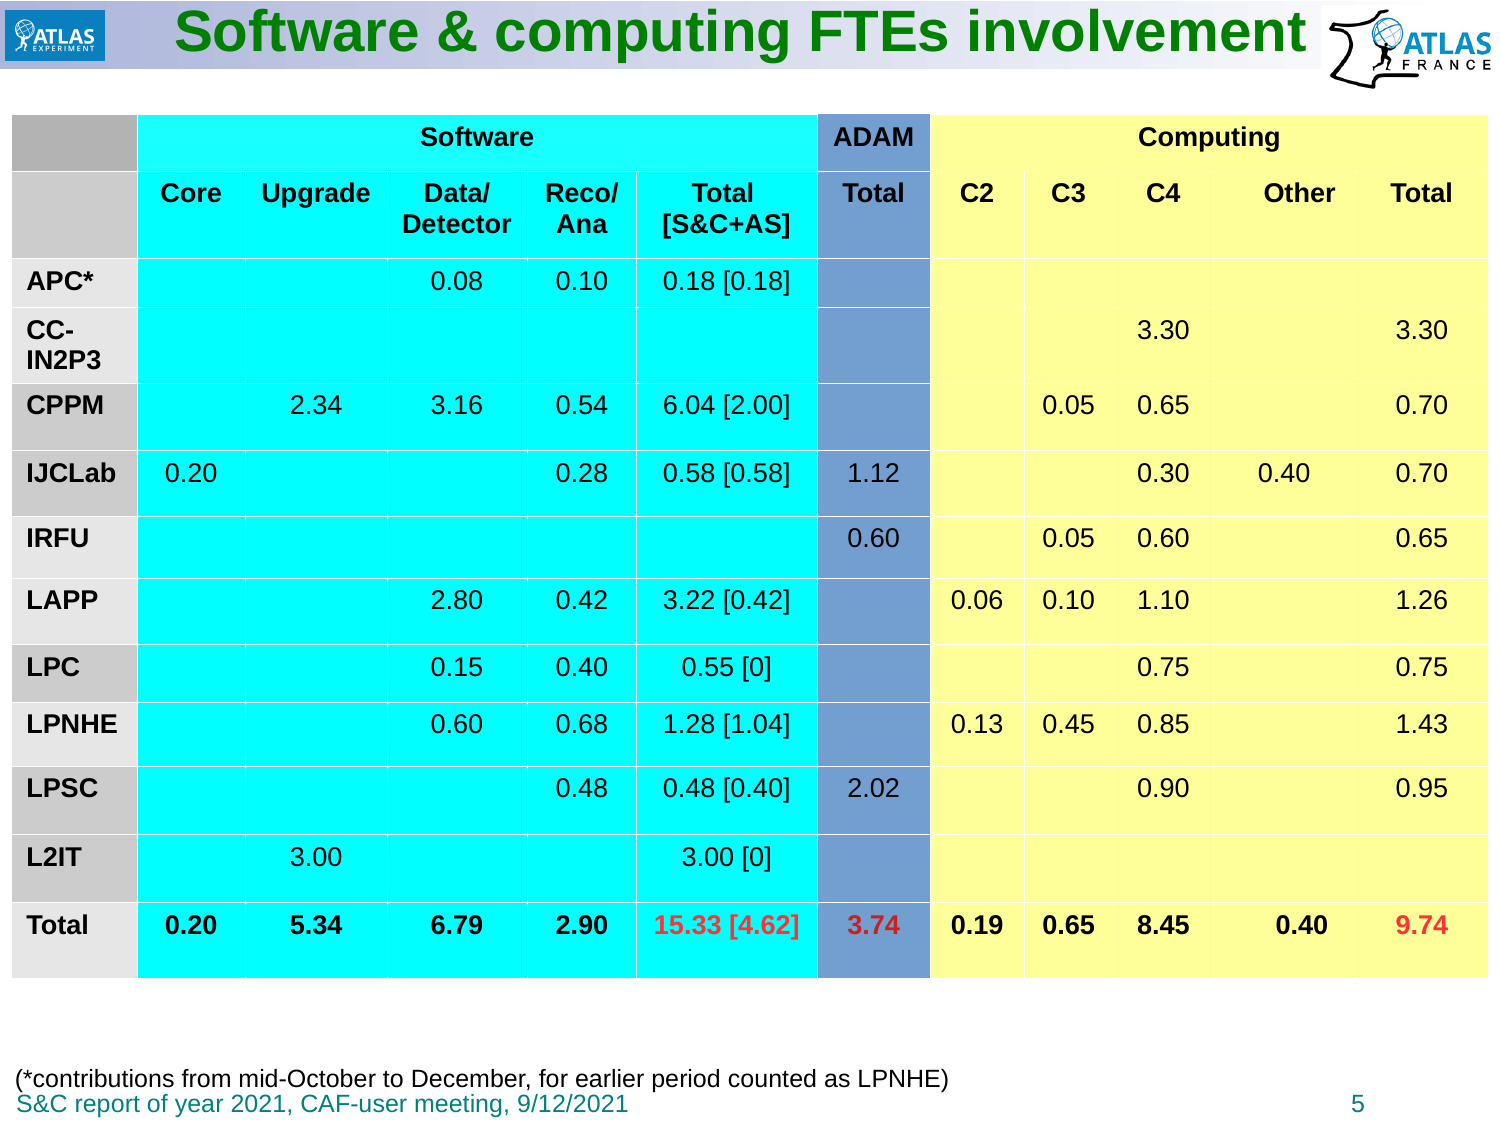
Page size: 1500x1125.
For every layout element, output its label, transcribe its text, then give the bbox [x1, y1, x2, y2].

table_cell [931, 835, 1024, 902]
table_cell [931, 517, 1024, 578]
table_cell 0.42 [528, 579, 636, 644]
table_cell 6.04 [2.00] [637, 384, 817, 450]
table_cell Reco/ Ana [528, 172, 636, 258]
table_cell 0.90 [1114, 767, 1213, 834]
table_cell Total [S&C+AS] [637, 172, 817, 258]
table_cell [138, 835, 245, 902]
table_cell 1.10 [1114, 579, 1213, 644]
table_cell [138, 703, 245, 766]
table_cell [818, 645, 930, 702]
table_cell IRFU [12, 517, 137, 578]
table_header Software [138, 115, 817, 171]
table_cell [1025, 645, 1113, 702]
table_cell 0.08 [388, 259, 527, 307]
table_cell [138, 259, 245, 307]
table_cell [388, 767, 527, 834]
table_cell 0.68 [528, 703, 636, 766]
table_cell 3.16 [388, 384, 527, 450]
table_cell 3.30 [1356, 308, 1488, 383]
table_cell 0.48 [528, 767, 636, 834]
table_cell 0.48 [0.40] [637, 767, 817, 834]
table_cell 9.74 [1356, 903, 1488, 978]
table_cell [1214, 384, 1355, 450]
table_cell 0.58 [0.58] [637, 451, 817, 516]
table_cell [246, 259, 387, 307]
table_cell [246, 308, 387, 383]
table_cell [1356, 259, 1488, 307]
table_cell LPNHE [12, 703, 137, 766]
table_cell 0.28 [528, 451, 636, 516]
table_cell [528, 308, 636, 383]
table_cell [246, 451, 387, 516]
table_cell LPSC [12, 767, 137, 834]
table_cell 15.33 [4.62] [637, 903, 817, 978]
table_cell [138, 645, 245, 702]
table_cell [1025, 451, 1113, 516]
table_cell CPPM [12, 384, 137, 450]
table_cell 0.85 [1114, 703, 1213, 766]
table_cell 2.02 [818, 767, 930, 834]
table_cell [637, 517, 817, 578]
table_cell [1214, 308, 1355, 383]
table_cell [1114, 835, 1213, 902]
table_cell 1.12 [818, 451, 930, 516]
table_cell 1.26 [1356, 579, 1488, 644]
table_cell 0.55 [0] [637, 645, 817, 702]
table_cell Upgrade [246, 172, 387, 258]
table_cell [1114, 259, 1213, 307]
table_cell [931, 451, 1024, 516]
table_cell [138, 579, 245, 644]
table_cell Total [12, 903, 137, 978]
table_cell 0.05 [1025, 517, 1113, 578]
table_cell [637, 308, 817, 383]
table_cell [1025, 835, 1113, 902]
table_cell 6.79 [388, 903, 527, 978]
table_cell [1025, 259, 1113, 307]
table_cell 1.28 [1.04] [637, 703, 817, 766]
table_cell [1214, 517, 1355, 578]
table_cell 0.60 [818, 517, 930, 578]
table_cell [138, 384, 245, 450]
table_header Computing [931, 115, 1488, 171]
table_cell Data/Detector [388, 172, 527, 258]
table_cell LPC [12, 645, 137, 702]
table_cell 0.30 [1114, 451, 1213, 516]
table_cell 2.34 [246, 384, 387, 450]
table_cell [138, 308, 245, 383]
table_cell 2.80 [388, 579, 527, 644]
table_cell 0.70 [1356, 451, 1488, 516]
text_box Software & computing FTEs involvement [7, 0, 1500, 116]
table_cell 0.40 [1214, 451, 1355, 516]
table_cell [528, 517, 636, 578]
table_cell 3.00 [246, 835, 387, 902]
table_cell [1214, 835, 1355, 902]
table_cell [818, 259, 930, 307]
table_cell 0.10 [1025, 579, 1113, 644]
table_cell [388, 308, 527, 383]
table_cell [388, 517, 527, 578]
table_cell [1214, 645, 1355, 702]
table_cell 0.06 [931, 579, 1024, 644]
table_cell 3.22 [0.42] [637, 579, 817, 644]
table_cell 0.65 [1025, 903, 1113, 978]
table_cell 0.65 [1114, 384, 1213, 450]
table_cell [388, 835, 527, 902]
table_cell 0.05 [1025, 384, 1113, 450]
table_cell 0.40 [528, 645, 636, 702]
table_cell [246, 645, 387, 702]
table_cell 8.45 [1114, 903, 1213, 978]
table_cell [931, 384, 1024, 450]
table_cell [138, 517, 245, 578]
table_cell 0.65 [1356, 517, 1488, 578]
table_cell [388, 451, 527, 516]
table_cell CC-IN2P3 [12, 308, 137, 383]
table_cell Core [138, 172, 245, 258]
table_cell 3.00 [0] [637, 835, 817, 902]
table_cell 0.45 [1025, 703, 1113, 766]
table_cell 0.10 [528, 259, 636, 307]
table_cell Total [818, 172, 930, 258]
table_cell [1214, 579, 1355, 644]
table_cell Other [1214, 172, 1355, 258]
table_cell 3.74 [818, 903, 930, 978]
table_cell 0.18 [0.18] [637, 259, 817, 307]
table_header [12, 115, 137, 171]
table_cell LAPP [12, 579, 137, 644]
table_cell 0.75 [1114, 645, 1213, 702]
table_cell [1214, 703, 1355, 766]
table_cell Total [1356, 172, 1488, 258]
table_cell [246, 767, 387, 834]
table_cell [818, 703, 930, 766]
table_cell 0.54 [528, 384, 636, 450]
table_cell [12, 172, 137, 258]
table_cell [1025, 308, 1113, 383]
table_cell [1214, 767, 1355, 834]
table_header ADAM [818, 114, 930, 171]
table_cell 0.95 [1356, 767, 1488, 834]
table_cell [528, 835, 636, 902]
table_cell [931, 767, 1024, 834]
table_cell 2.90 [528, 903, 636, 978]
table_cell 3.30 [1114, 308, 1213, 383]
table_cell [818, 384, 930, 450]
table_cell C3 [1025, 172, 1113, 258]
table_cell [931, 308, 1024, 383]
table_cell 0.20 [138, 903, 245, 978]
table_cell [246, 703, 387, 766]
table_cell 0.15 [388, 645, 527, 702]
table_cell [1214, 259, 1355, 307]
table_cell 1.43 [1356, 703, 1488, 766]
table_cell [1356, 835, 1488, 902]
table_cell C4 [1114, 172, 1213, 258]
table_cell 0.70 [1356, 384, 1488, 450]
table_cell 0.20 [138, 451, 245, 516]
table_cell [931, 645, 1024, 702]
table_cell APC* [12, 259, 137, 307]
table_cell 0.75 [1356, 645, 1488, 702]
table_cell 0.60 [388, 703, 527, 766]
table_cell 0.19 [931, 903, 1024, 978]
table_cell [931, 259, 1024, 307]
table_cell 0.13 [931, 703, 1024, 766]
text_box (*contributions from mid-October to December, for earlier period counted as LPNHE) [0, 1057, 1414, 1115]
table_cell 0.40 [1214, 903, 1355, 978]
table_cell [1025, 767, 1113, 834]
table_cell [818, 308, 930, 383]
table_cell 5.34 [246, 903, 387, 978]
table_cell L2IT [12, 835, 137, 902]
table_cell IJCLab [12, 451, 137, 516]
table_cell [246, 579, 387, 644]
table_cell [818, 579, 930, 644]
table_cell C2 [931, 172, 1024, 258]
table_cell [138, 767, 245, 834]
table_cell [246, 517, 387, 578]
table_cell 0.60 [1114, 517, 1213, 578]
table_cell [818, 835, 930, 902]
